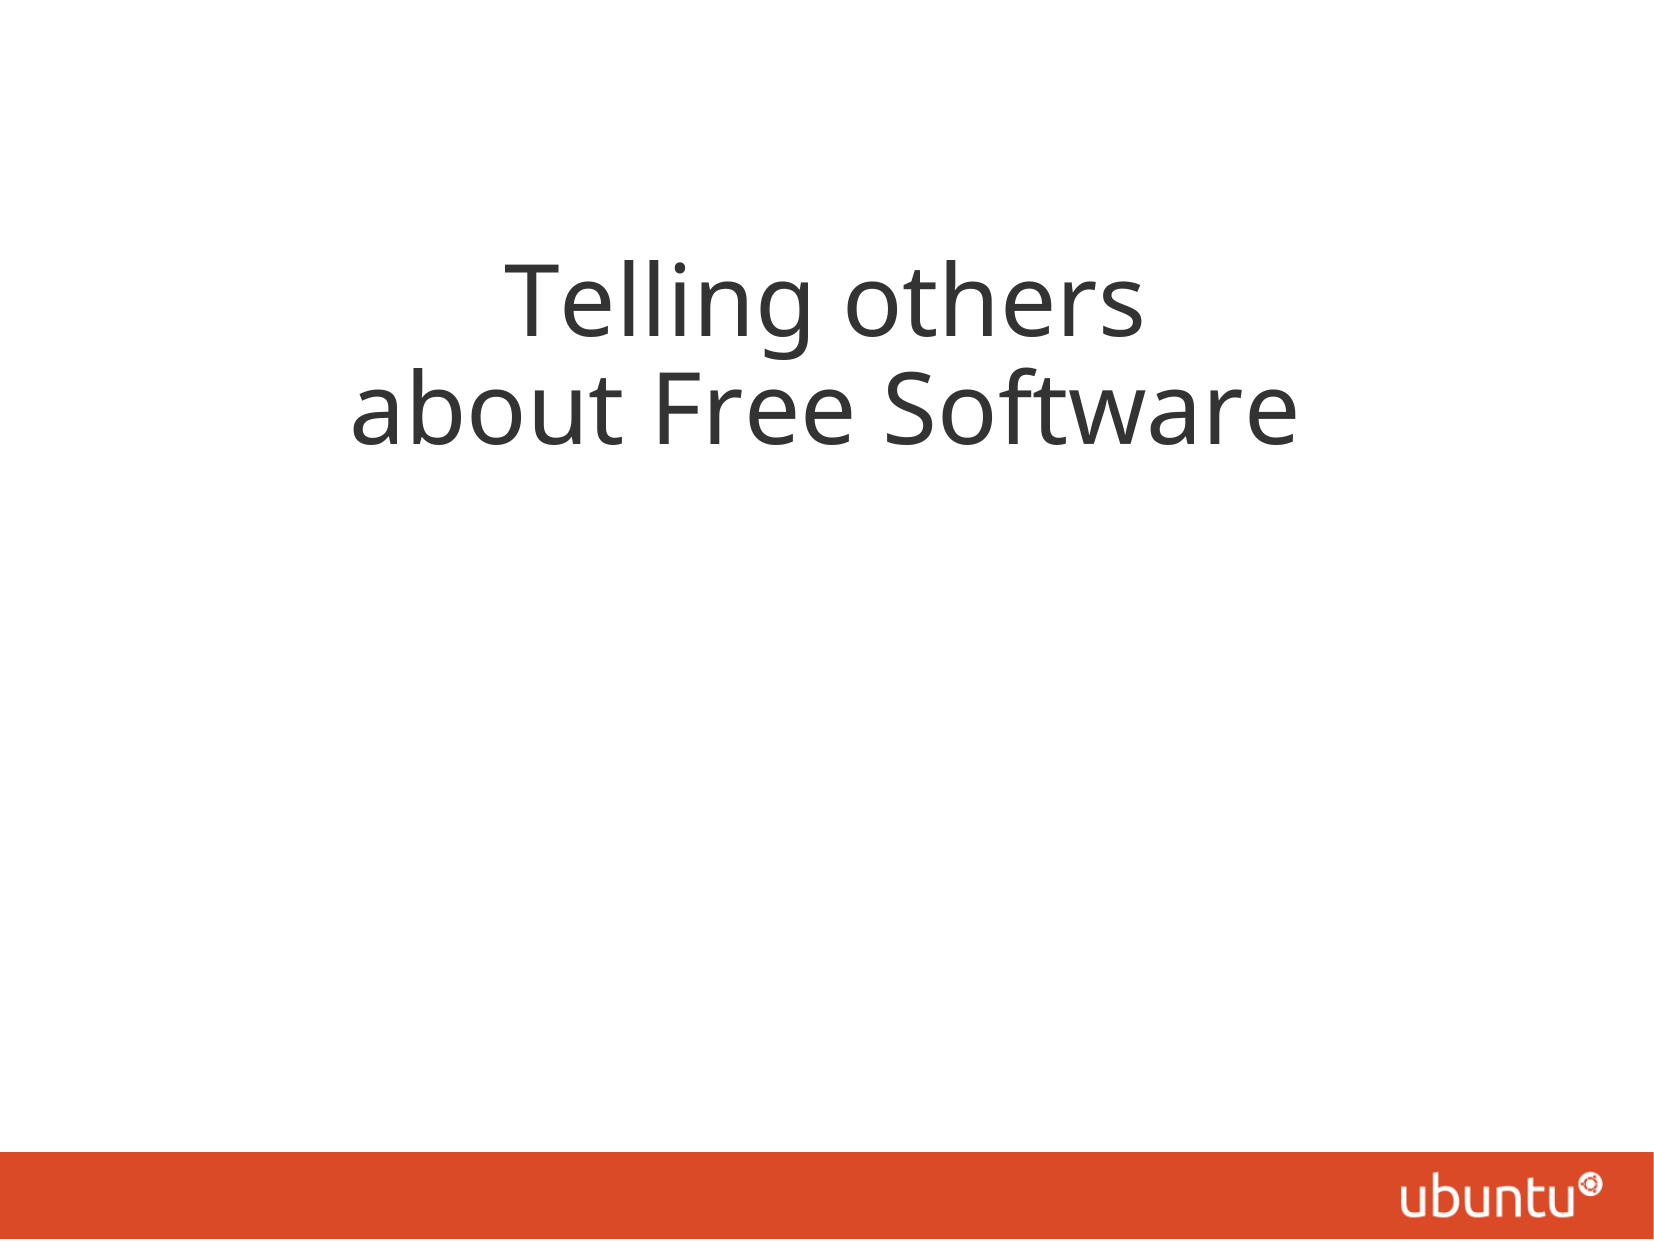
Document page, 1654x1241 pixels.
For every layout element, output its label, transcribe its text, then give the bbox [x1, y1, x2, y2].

picture [0, 1152, 1654, 1239]
title Telling others about Free Software [56, 121, 1596, 596]
